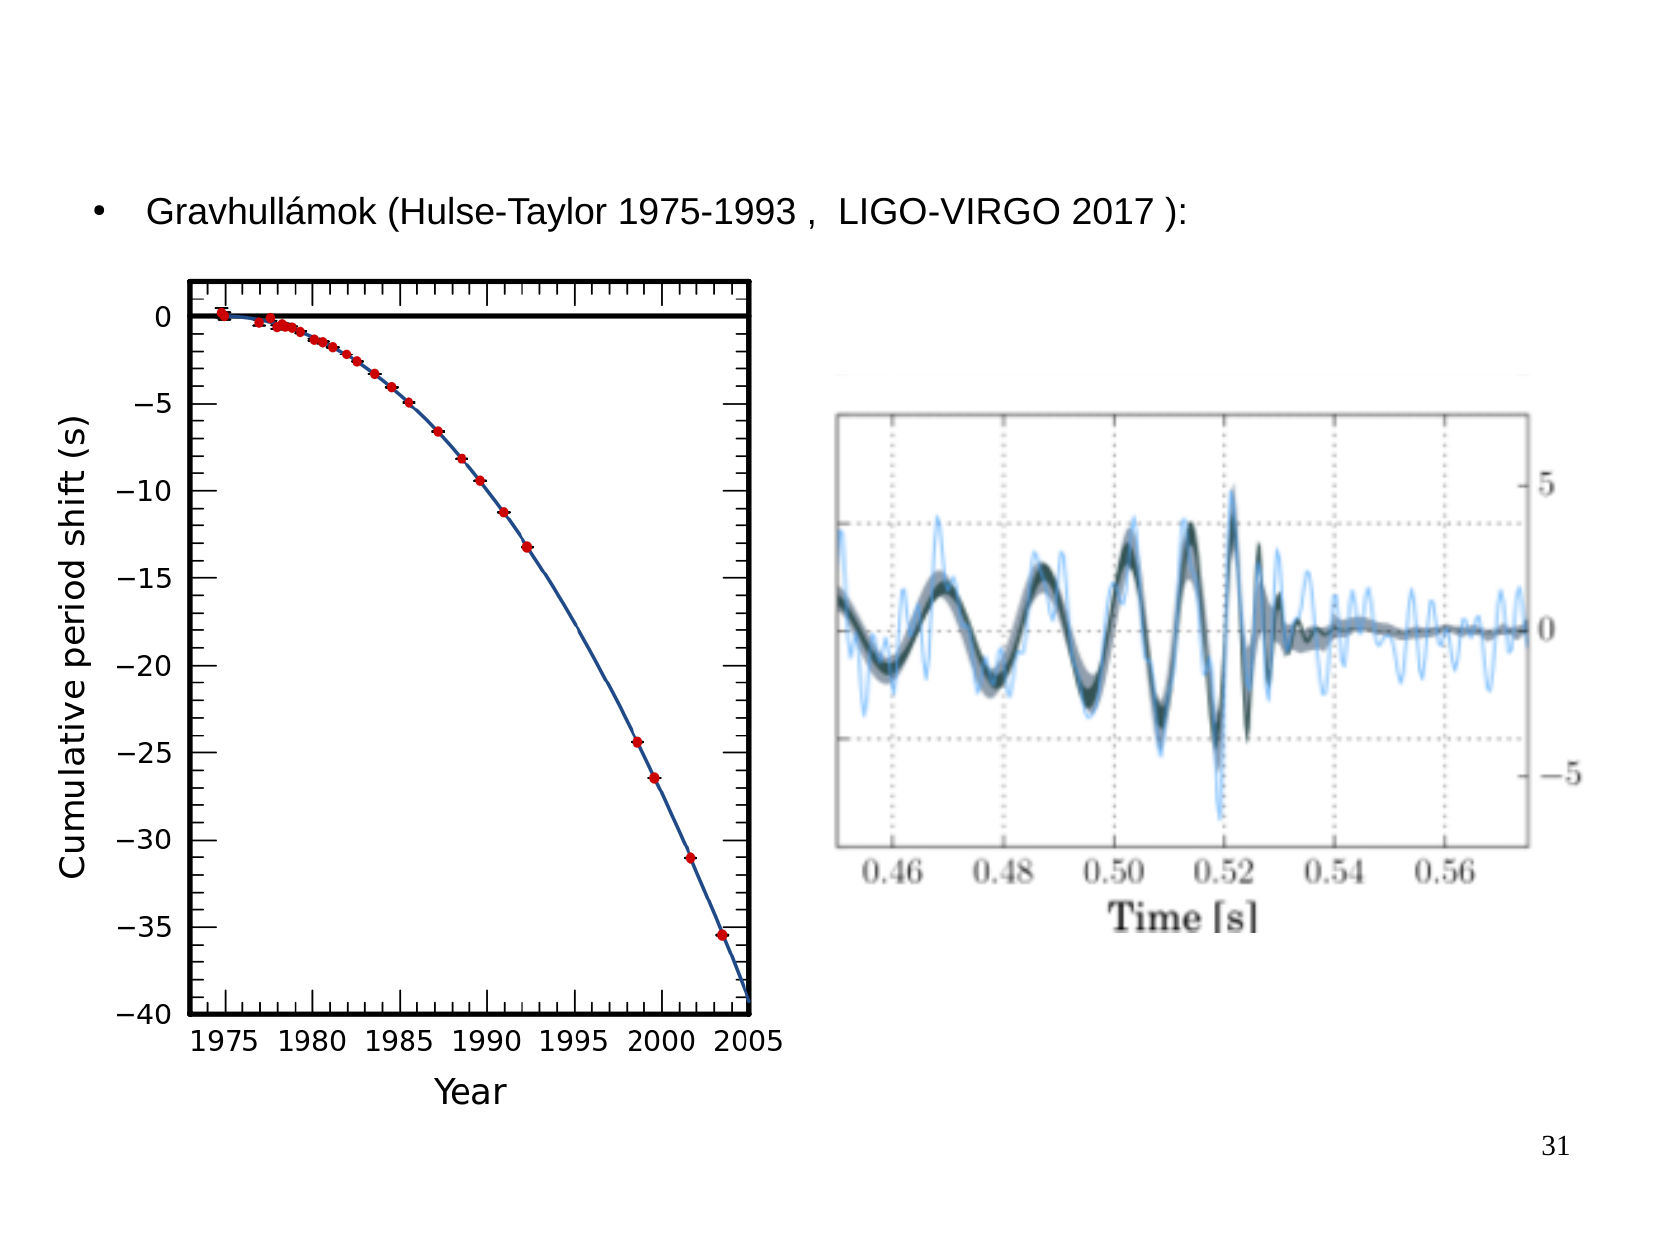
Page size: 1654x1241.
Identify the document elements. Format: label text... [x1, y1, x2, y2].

list Gravhullámok (Hulse-Taylor 1975-1993 , LIGO-VIRGO 2017 ): [75, 105, 1564, 1163]
picture [825, 374, 1591, 933]
picture [16, 245, 802, 1118]
